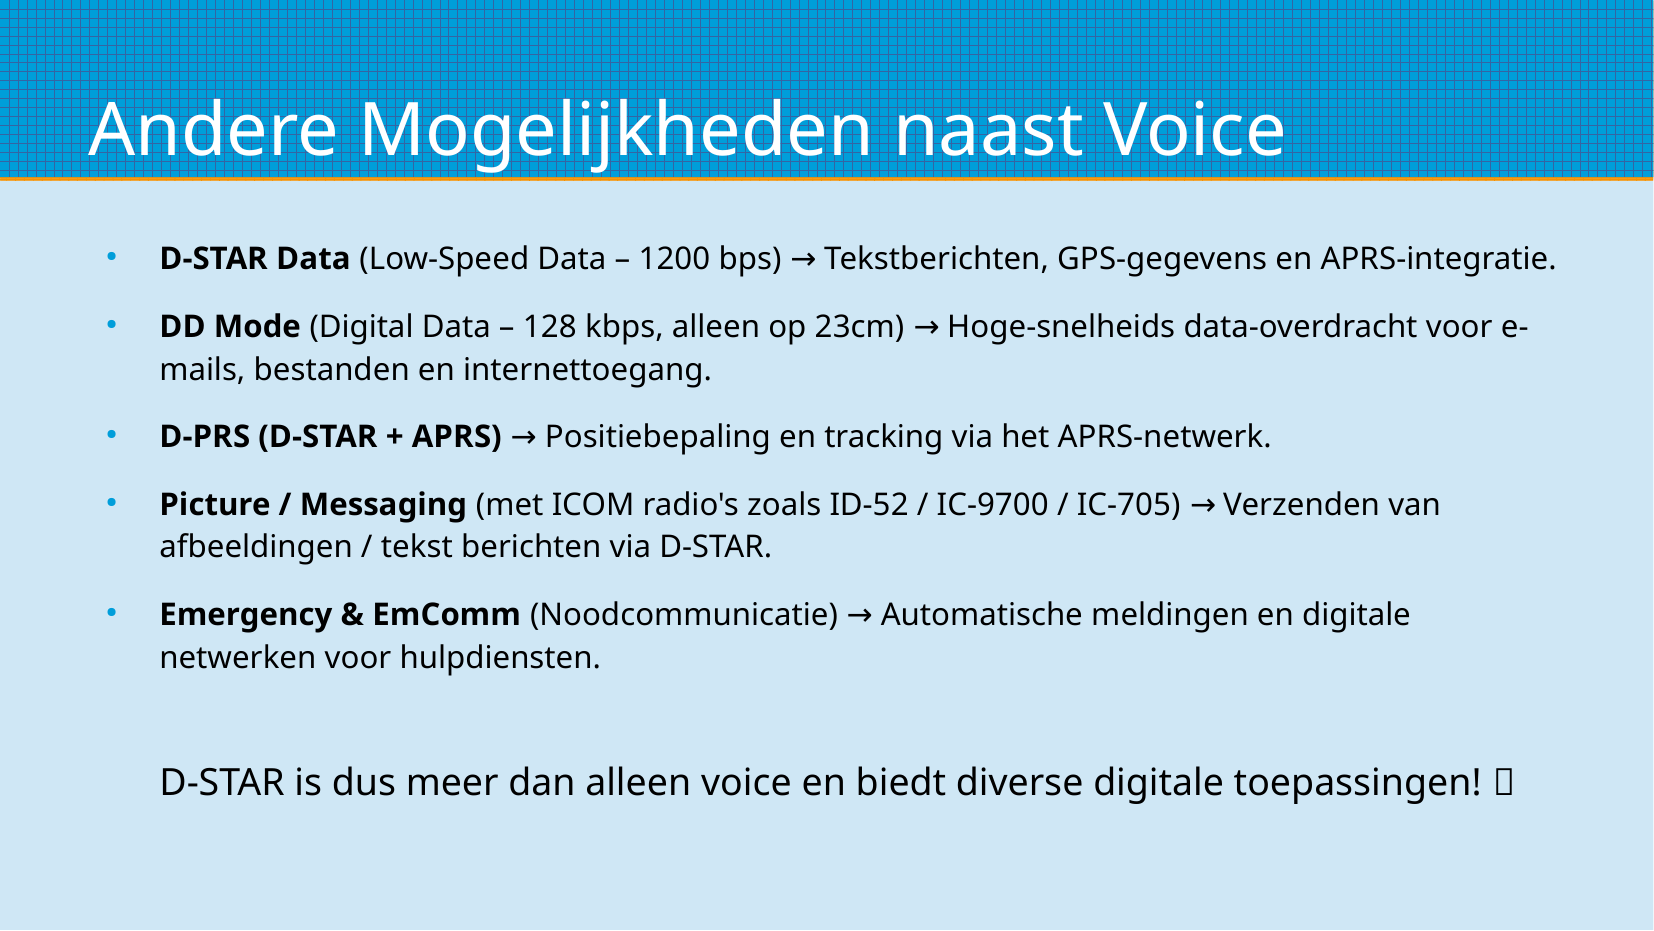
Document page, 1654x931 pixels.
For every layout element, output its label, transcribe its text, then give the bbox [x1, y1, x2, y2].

list D-STAR Data (Low-Speed Data – 1200 bps) → Tekstberichten, GPS-gegevens en APRS-integratie. DD Mode (Digital Data – 128 kbps, alleen op 23cm) → Hoge-snelheids data-overdracht voor e-mails, bestanden en internettoegang. D-PRS (D-STAR + APRS) → Positiebepaling en tracking via het APRS-netwerk. Picture / Messaging (met ICOM radio's zoals ID-52 / IC-9700 / IC-705) → Verzenden van afbeeldingen / tekst berichten via D-STAR. Emergency & EmComm (Noodcommunicatie) → Automatische meldingen en digitale netwerken voor hulpdiensten. D-STAR is dus meer dan alleen voice en biedt diverse digitale toepassingen! 🚀 [88, 236, 1565, 813]
title Andere Mogelijkheden naast Voice [88, 14, 1565, 178]
